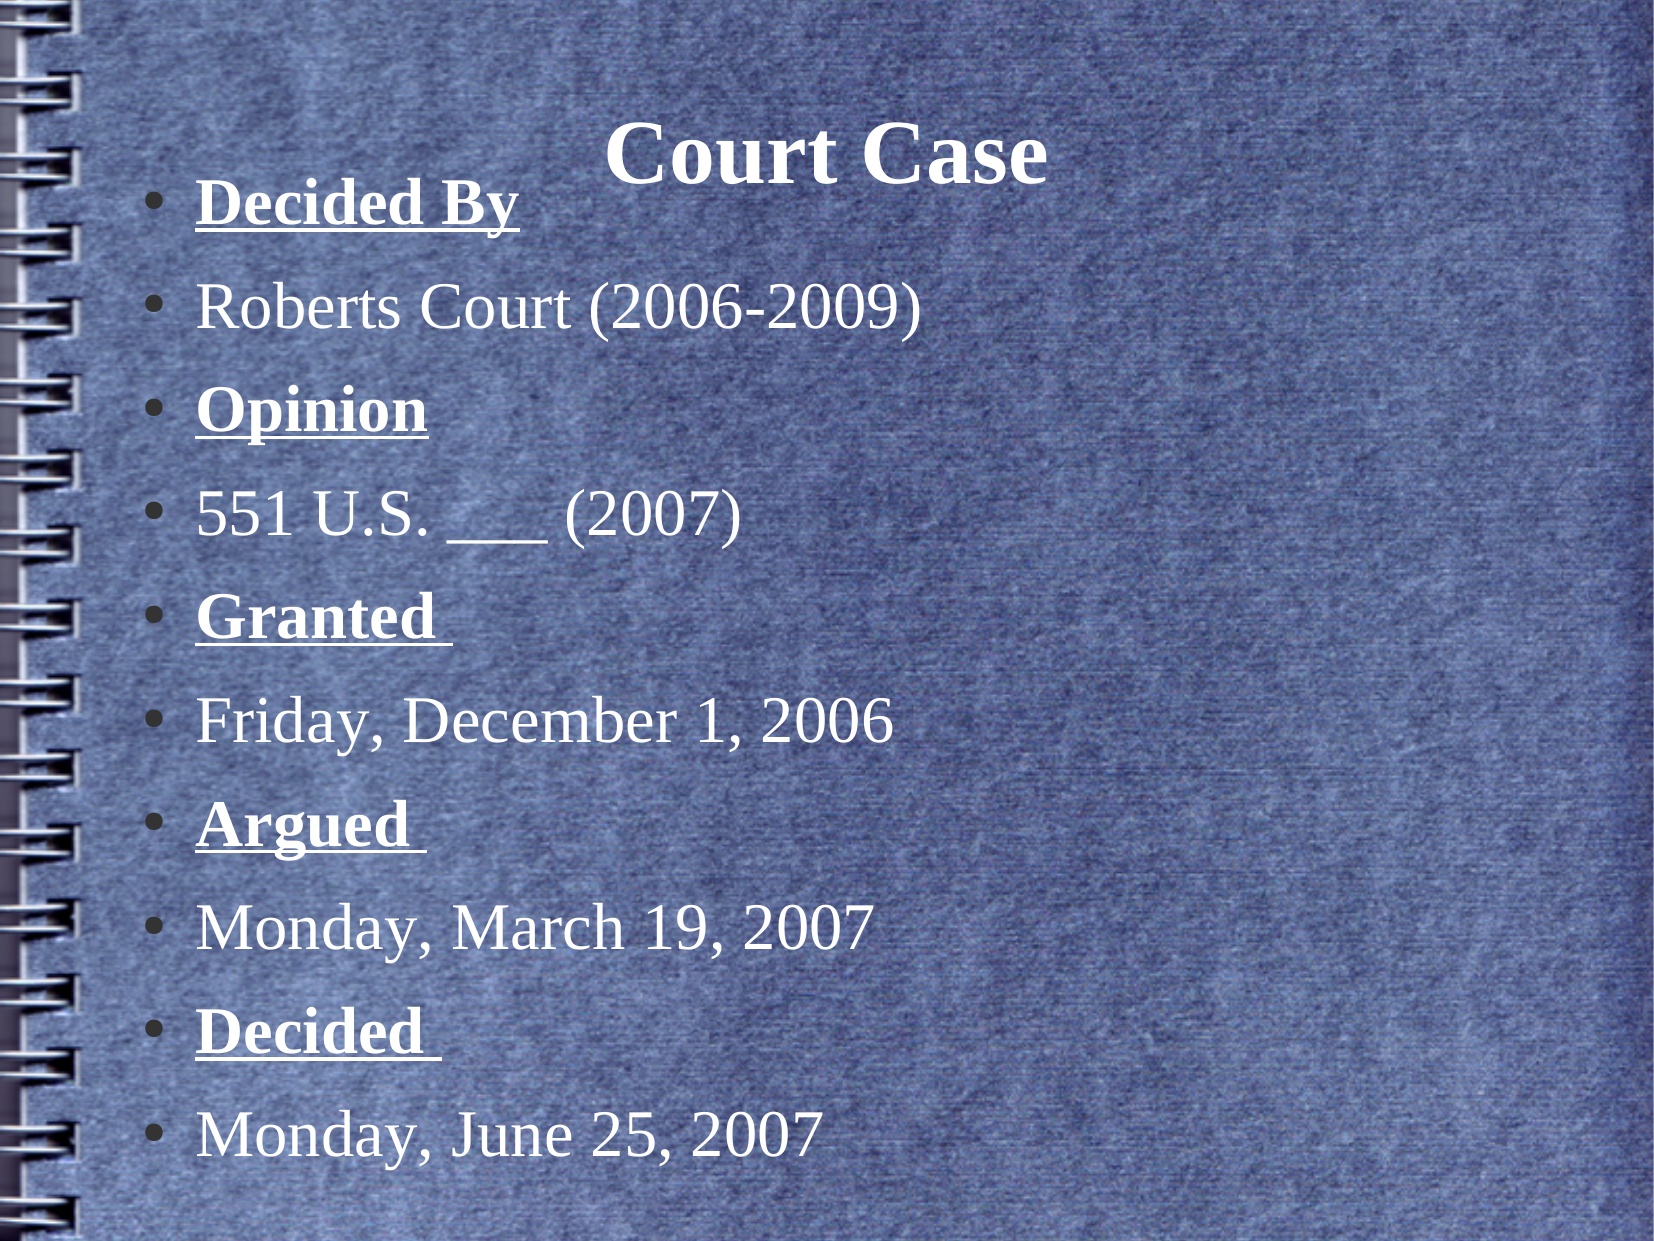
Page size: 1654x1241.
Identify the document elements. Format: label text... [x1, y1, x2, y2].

list Decided By Roberts Court (2006-2009) Opinion 551 U.S. ___ (2007) Granted Friday, December 1, 2006 Argued Monday, March 19, 2007 Decided Monday, June 25, 2007 [124, 165, 1613, 1241]
title Court Case [82, 49, 1571, 257]
picture [0, 0, 1654, 1241]
